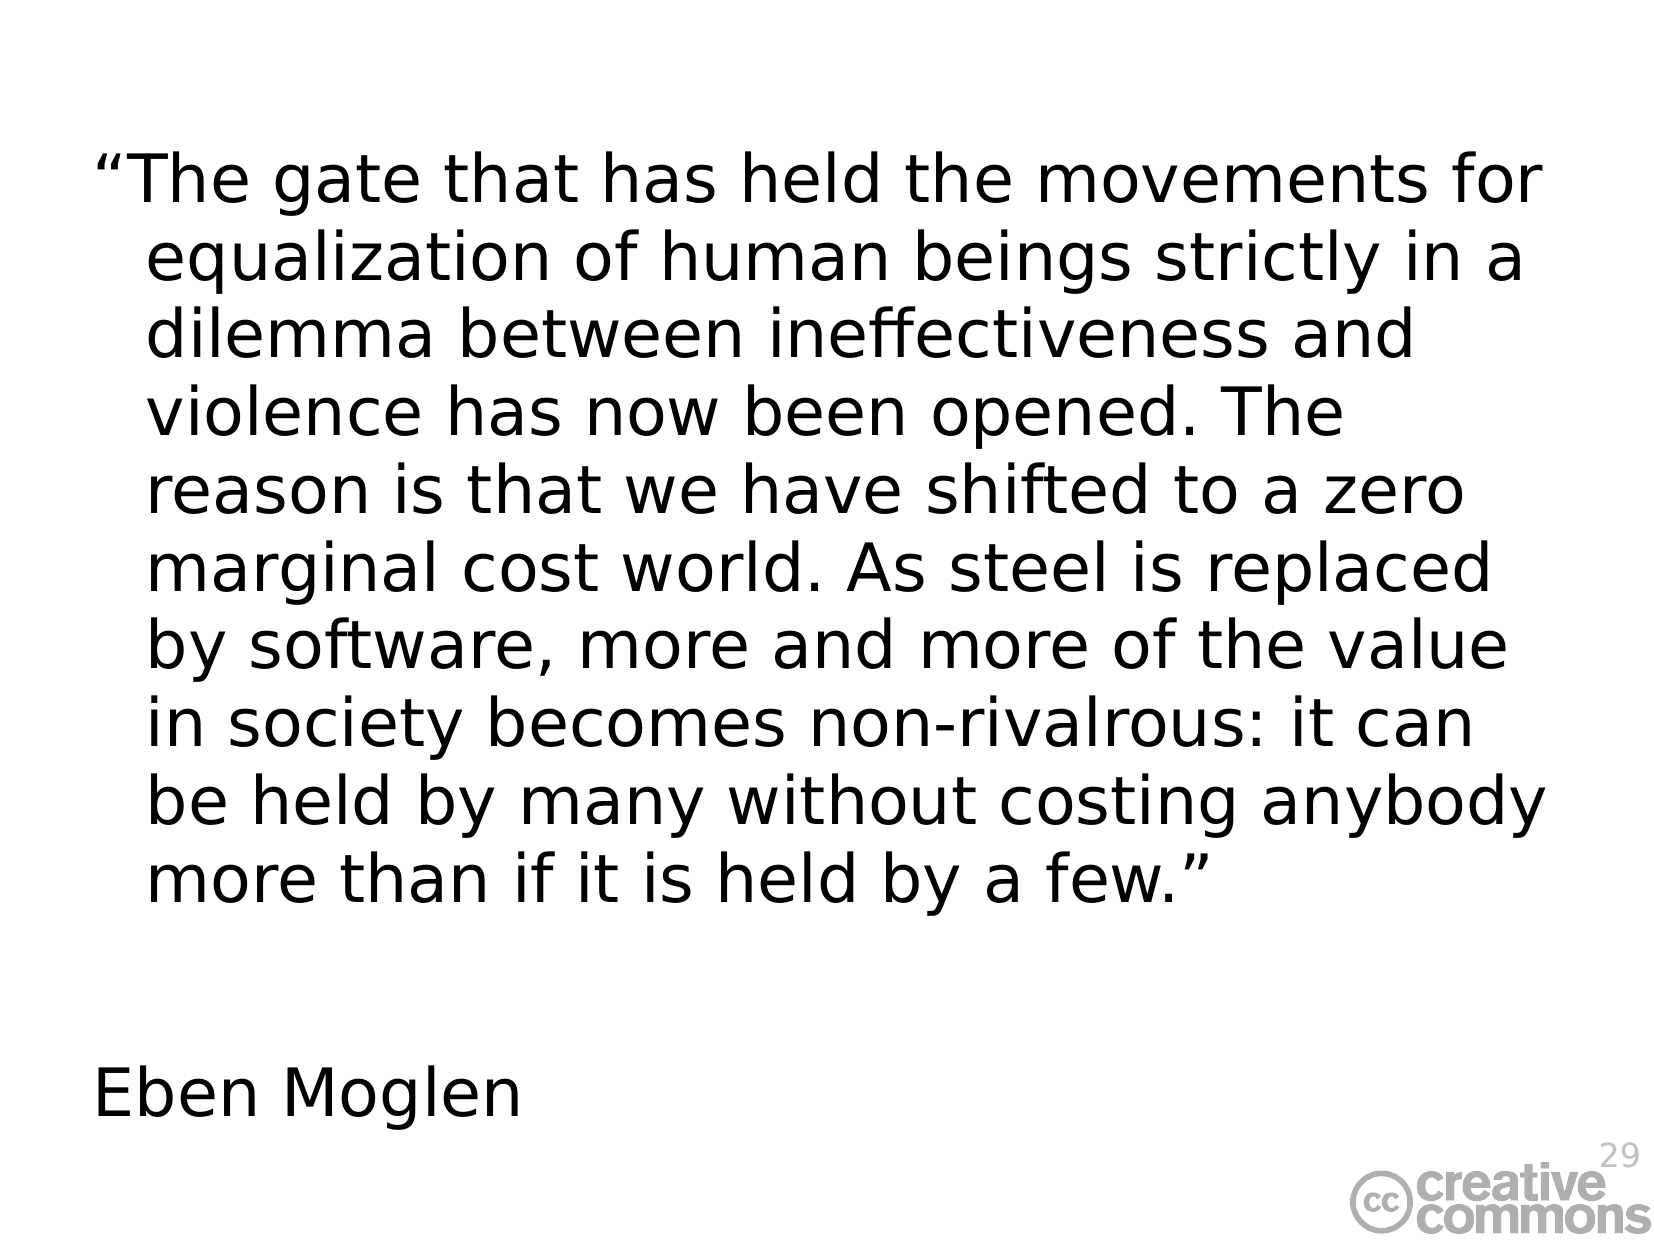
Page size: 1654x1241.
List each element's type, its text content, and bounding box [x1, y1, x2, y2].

picture [1564, 1162, 1651, 1234]
list “The gate that has held the movements for equalization of human beings strictly in a dilemma between ineffectiveness and violence has now been opened. The reason is that we have shifted to a zero marginal cost world. As steel is replaced by software, more and more of the value in society becomes non-rivalrous: it can be held by many without costing anybody more than if it is held by a few.” Eben Moglen [75, 33, 1564, 1241]
